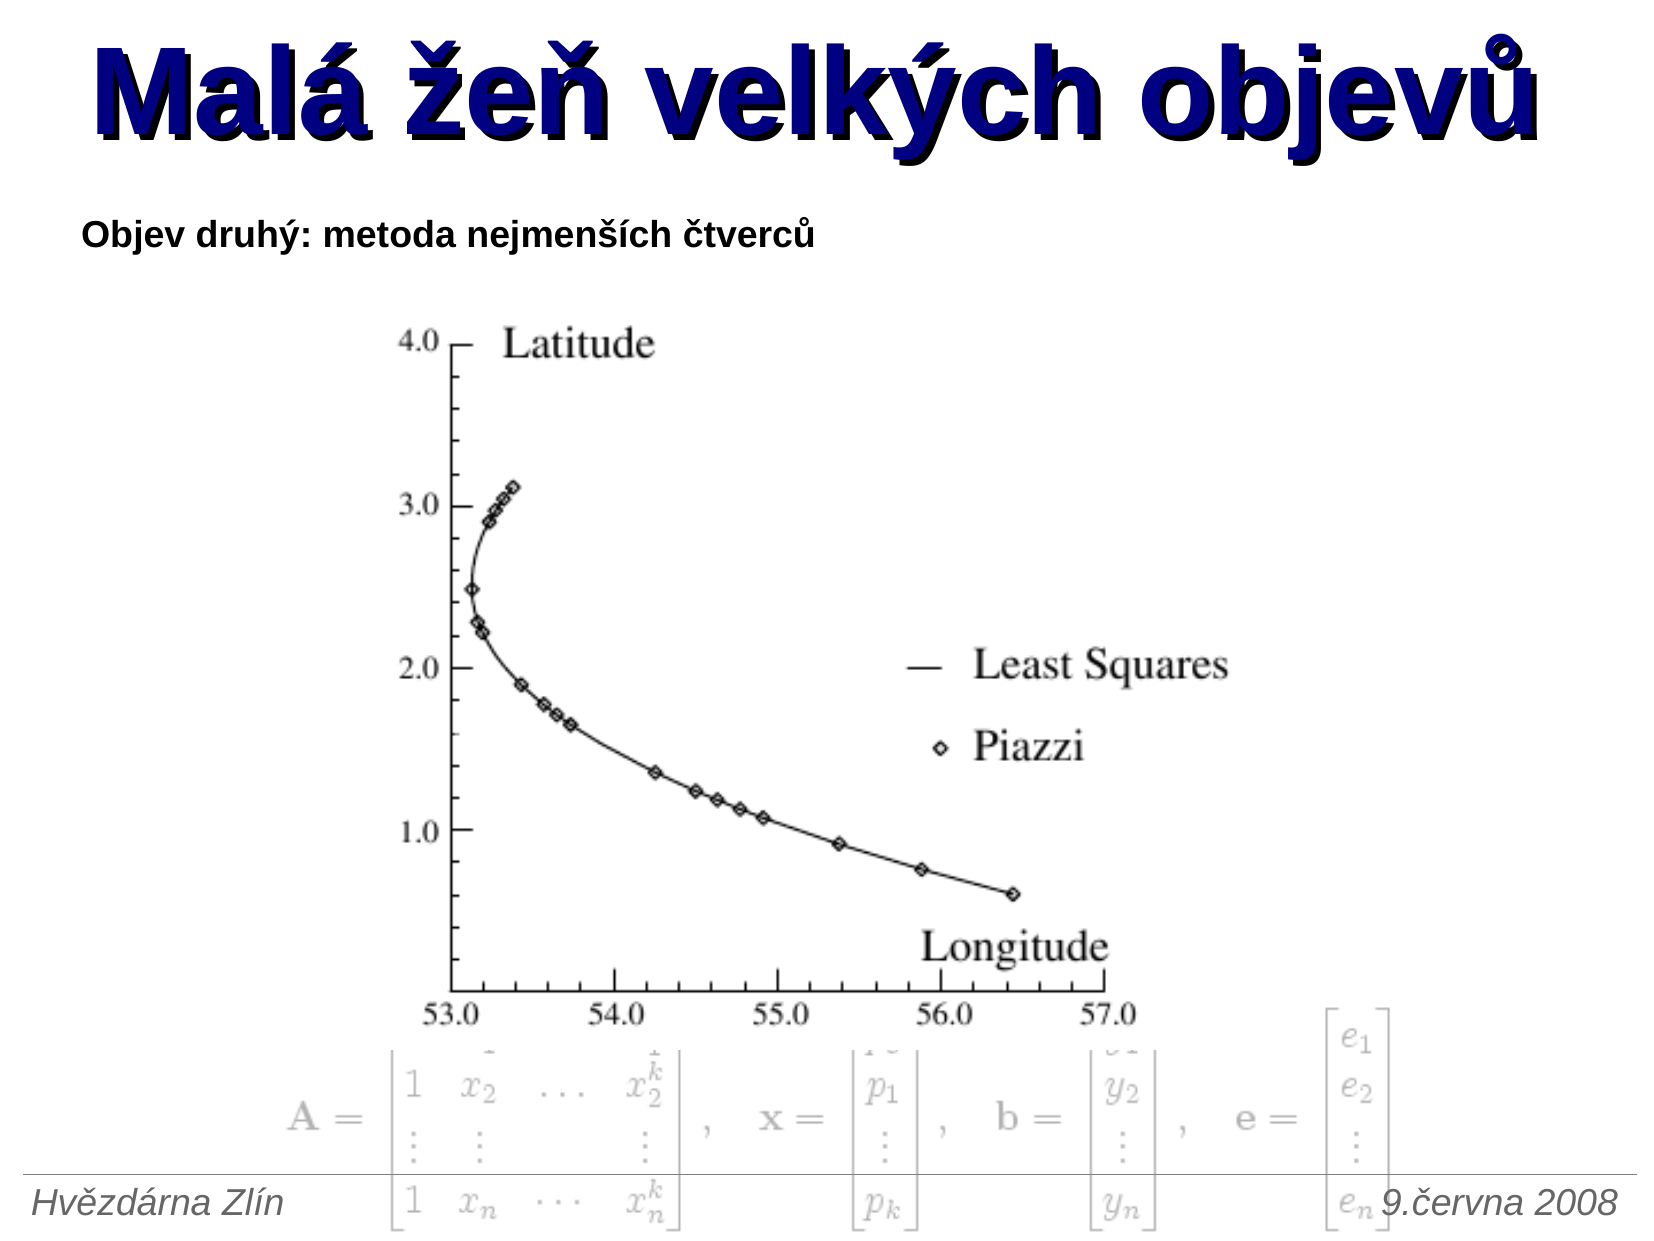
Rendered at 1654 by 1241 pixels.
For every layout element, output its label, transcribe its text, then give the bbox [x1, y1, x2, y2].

text_box Objev druhý: metoda nejmenších čtverců [66, 205, 832, 263]
text_box Hvězdárna Zlín 9.června 2008 [16, 1174, 1633, 1232]
text_box Malá žeň velkých objevů [75, 13, 1558, 169]
picture [7, 299, 1654, 1241]
